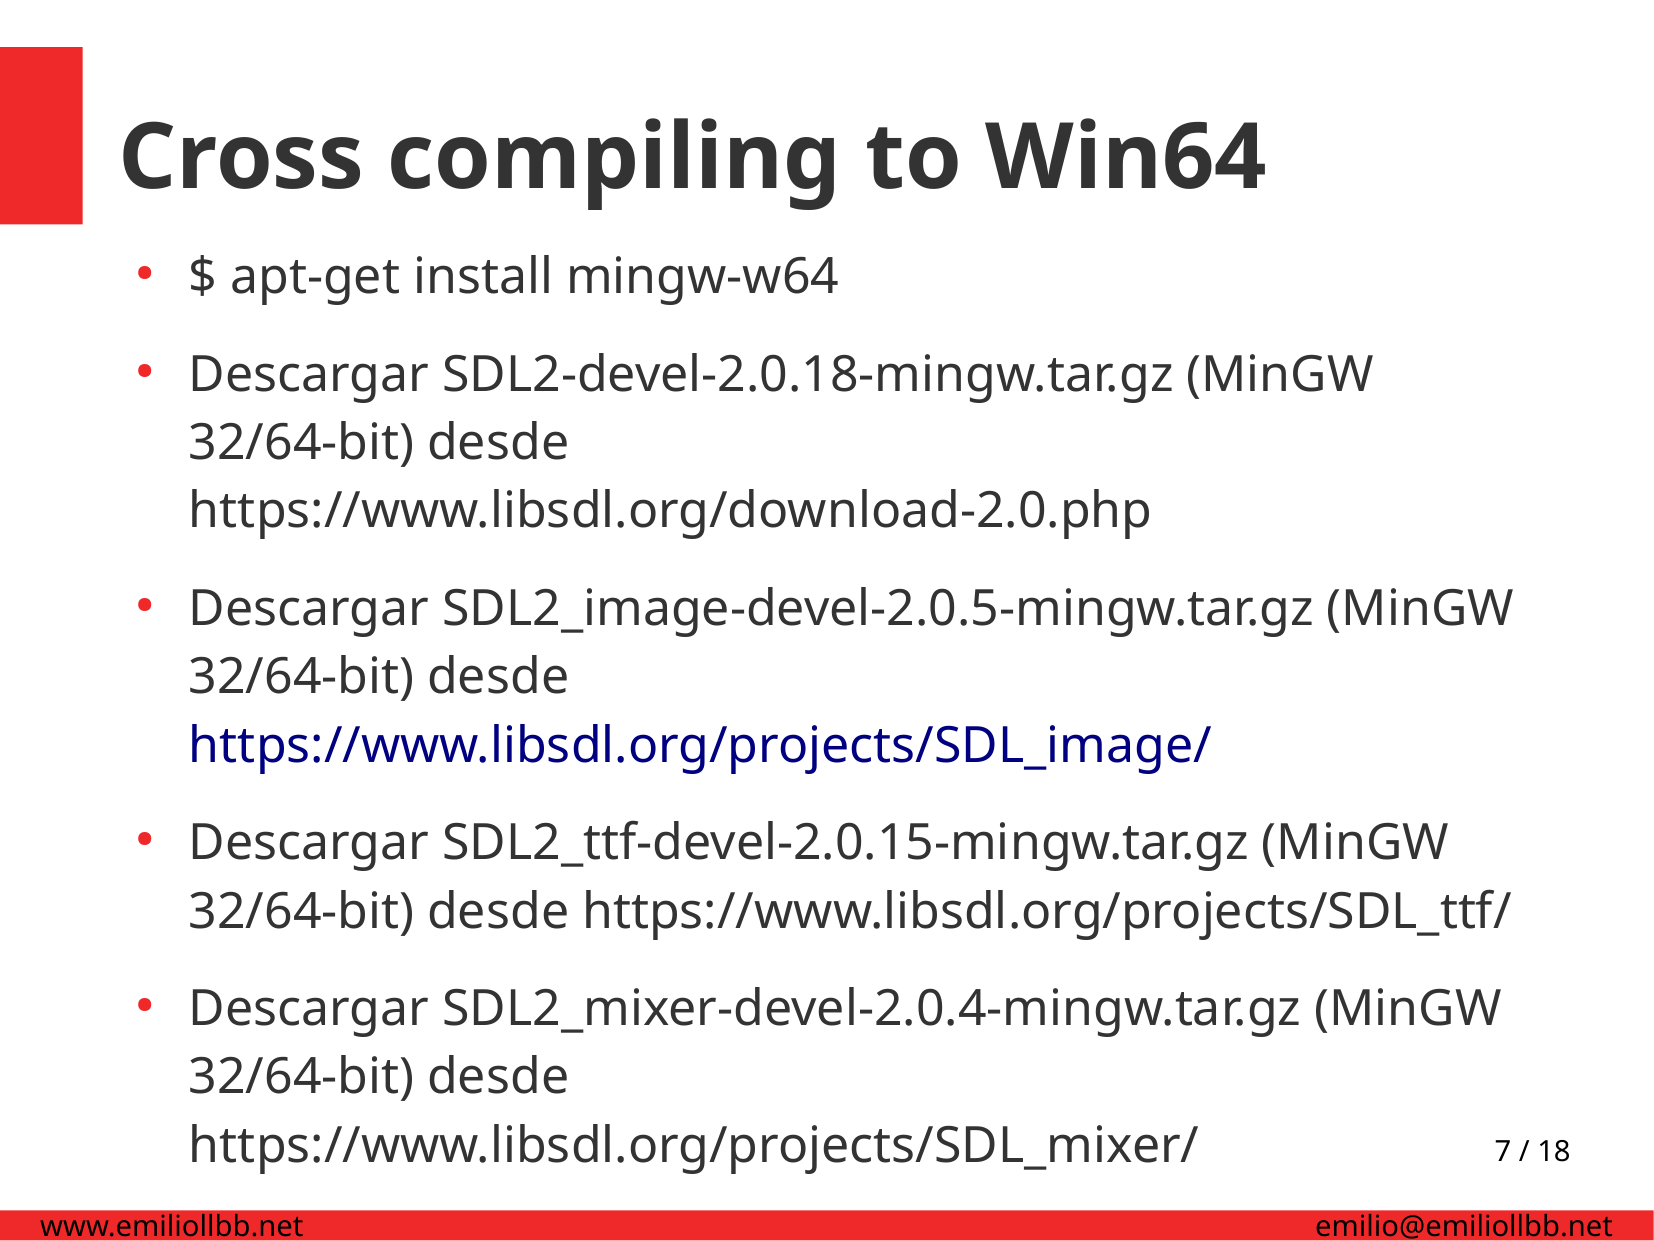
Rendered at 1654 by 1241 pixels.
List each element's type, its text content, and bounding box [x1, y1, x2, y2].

list $ apt-get install mingw-w64 Descargar SDL2-devel-2.0.18-mingw.tar.gz (MinGW 32/64-bit) desde https://www.libsdl.org/download-2.0.php Descargar SDL2_image-devel-2.0.5-mingw.tar.gz (MinGW 32/64-bit) desde https://www.libsdl.org/projects/SDL_image/ Descargar SDL2_ttf-devel-2.0.15-mingw.tar.gz (MinGW 32/64-bit) desde https://www.libsdl.org/projects/SDL_ttf/ Descargar SDL2_mixer-devel-2.0.4-mingw.tar.gz (MinGW 32/64-bit) desde https://www.libsdl.org/projects/SDL_mixer/ [118, 240, 1536, 1104]
title Cross compiling to Win64 [118, 49, 1571, 257]
